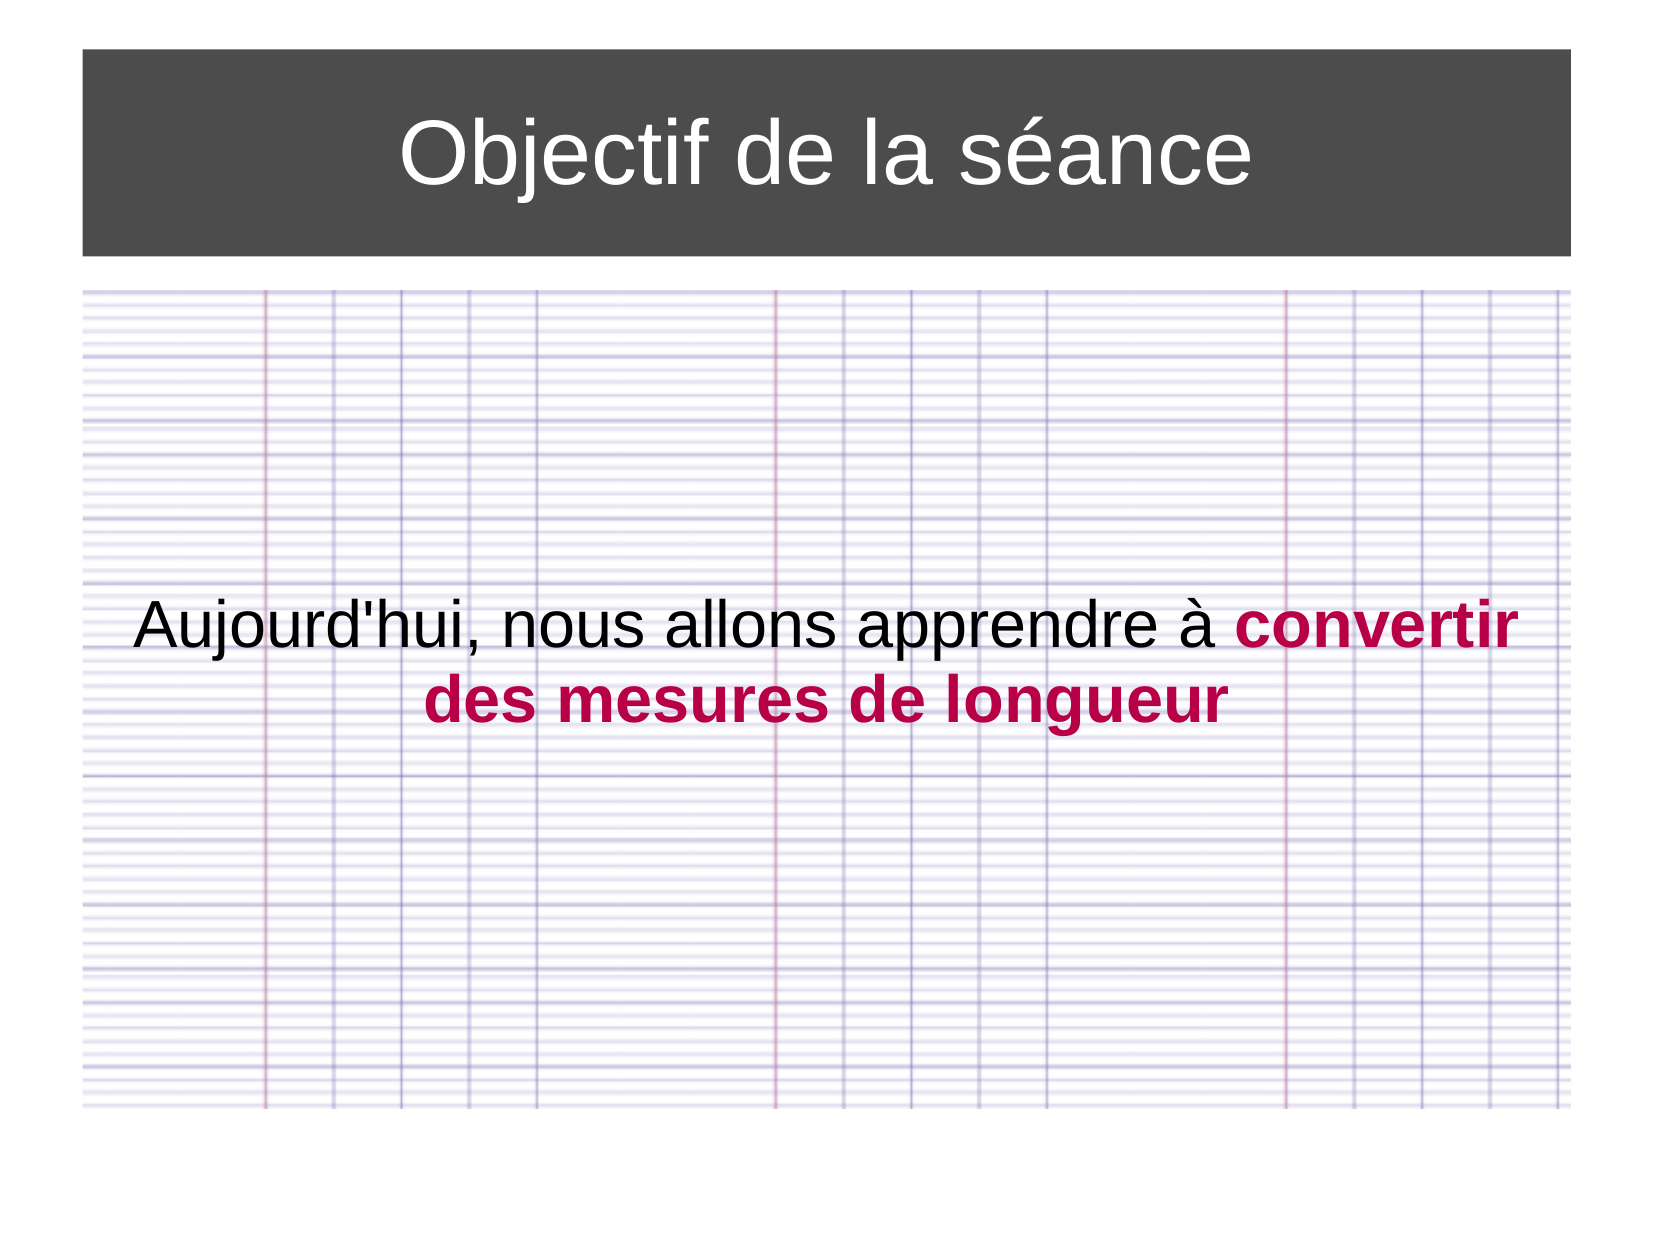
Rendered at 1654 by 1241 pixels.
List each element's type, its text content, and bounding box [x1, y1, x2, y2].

title Objectif de la séance [82, 49, 1571, 257]
subtitle Aujourd'hui, nous allons apprendre à convertir des mesures de longueur [82, 290, 1571, 1109]
